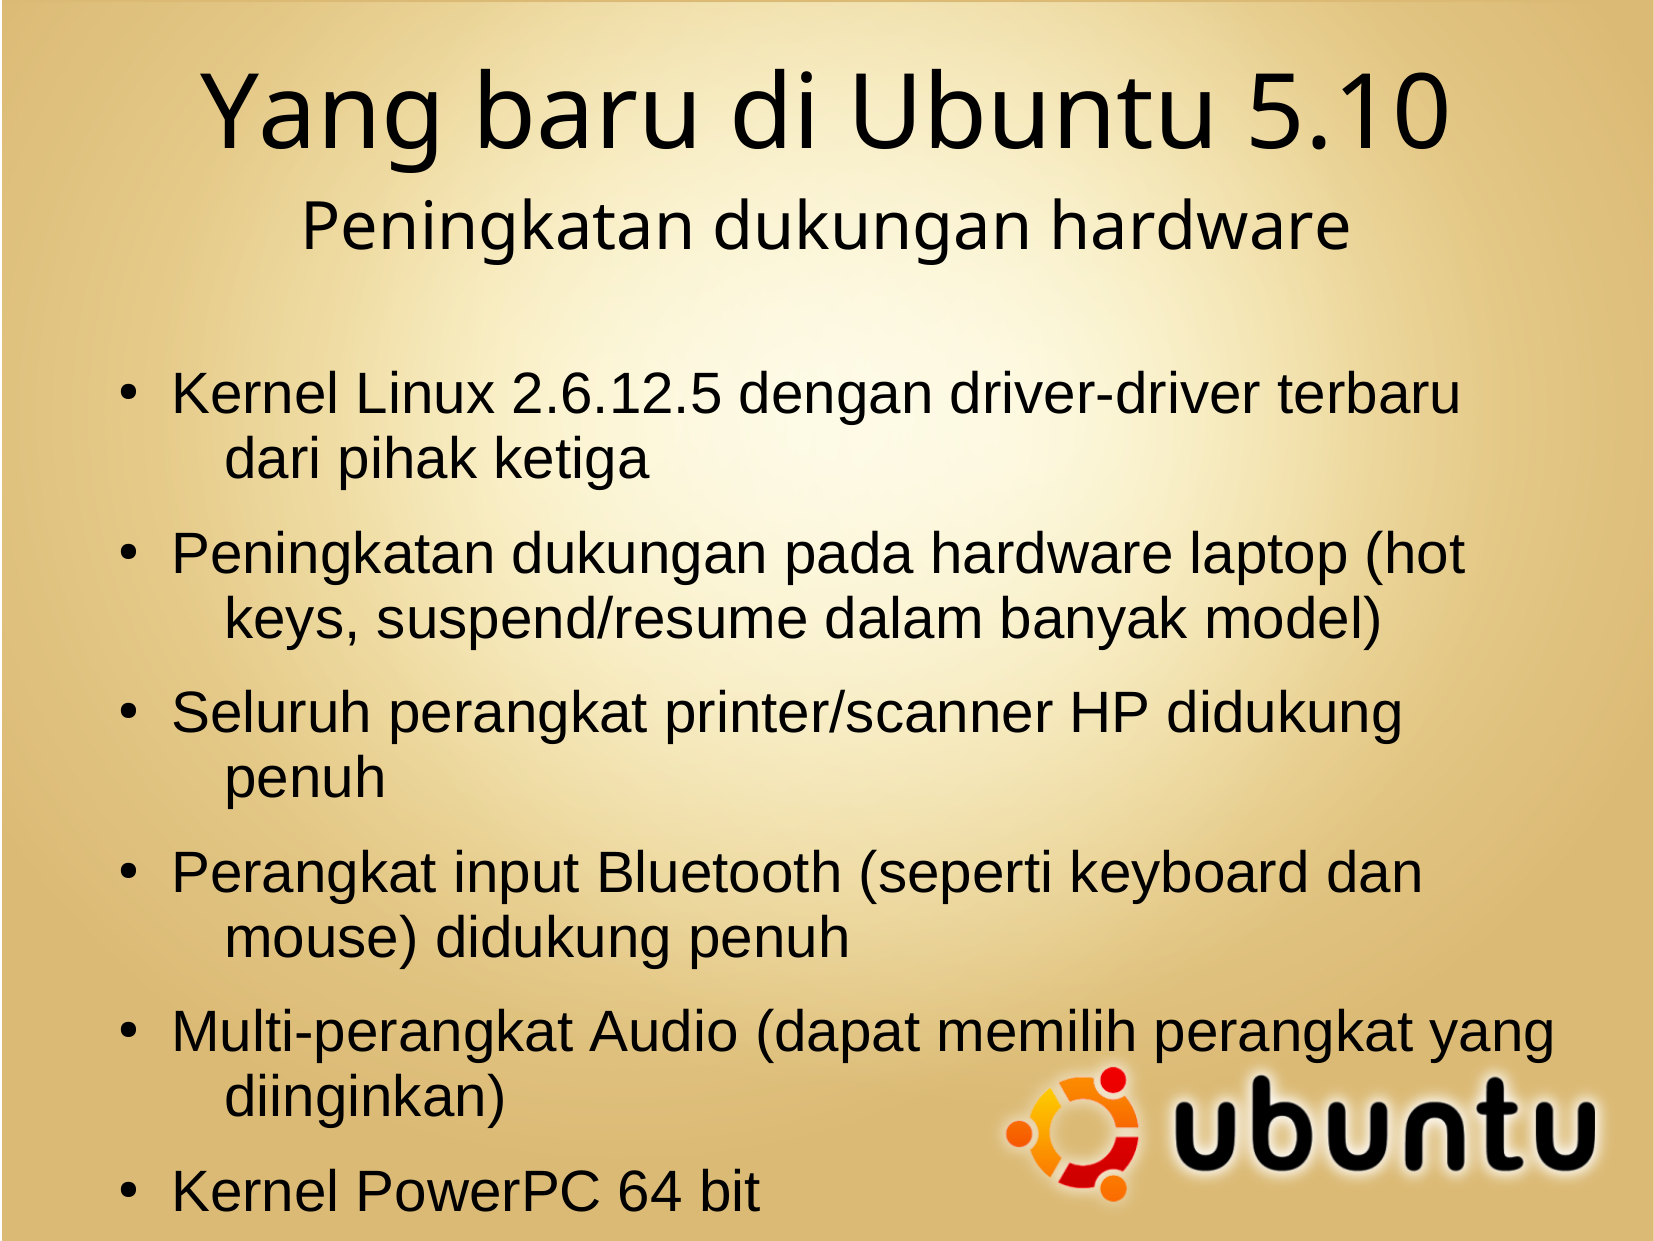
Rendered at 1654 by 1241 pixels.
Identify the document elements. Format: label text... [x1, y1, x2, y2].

picture [2, 0, 1654, 1241]
title Yang baru di Ubuntu 5.10 Peningkatan dukungan hardware [82, 49, 1571, 257]
list Kernel Linux 2.6.12.5 dengan driver-driver terbaru dari pihak ketiga Peningkatan dukungan pada hardware laptop (hot keys, suspend/resume dalam banyak model) Seluruh perangkat printer/scanner HP didukung penuh Perangkat input Bluetooth (seperti keyboard dan mouse) didukung penuh Multi-perangkat Audio (dapat memilih perangkat yang diinginkan) Kernel PowerPC 64 bit [82, 361, 1571, 1180]
